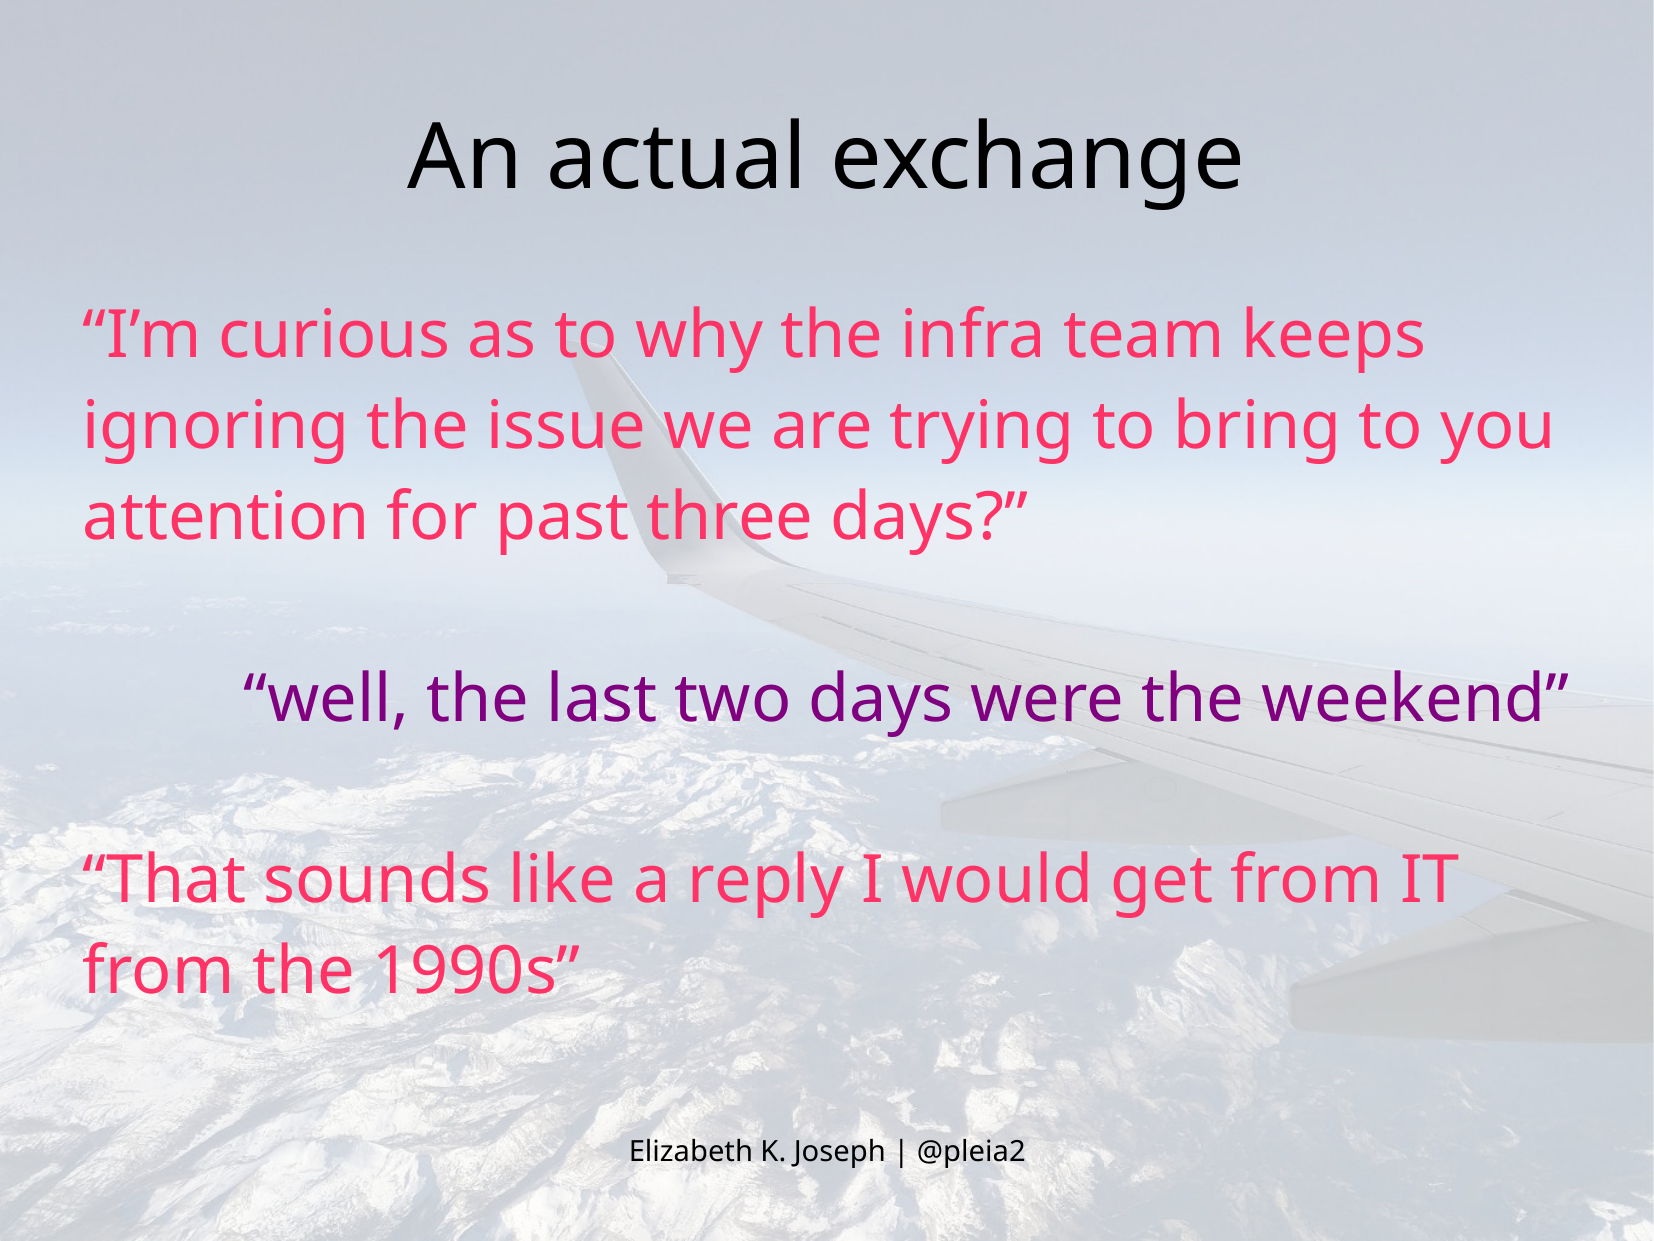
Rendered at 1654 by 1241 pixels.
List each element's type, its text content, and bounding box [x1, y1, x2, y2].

picture [0, 0, 1654, 1241]
title An actual exchange [82, 49, 1571, 257]
subtitle “I’m curious as to why the infra team keeps ignoring the issue we are trying to bring to you attention for past three days?” “well, the last two days were the weekend” “That sounds like a reply I would get from IT from the 1990s” [82, 257, 1571, 1049]
